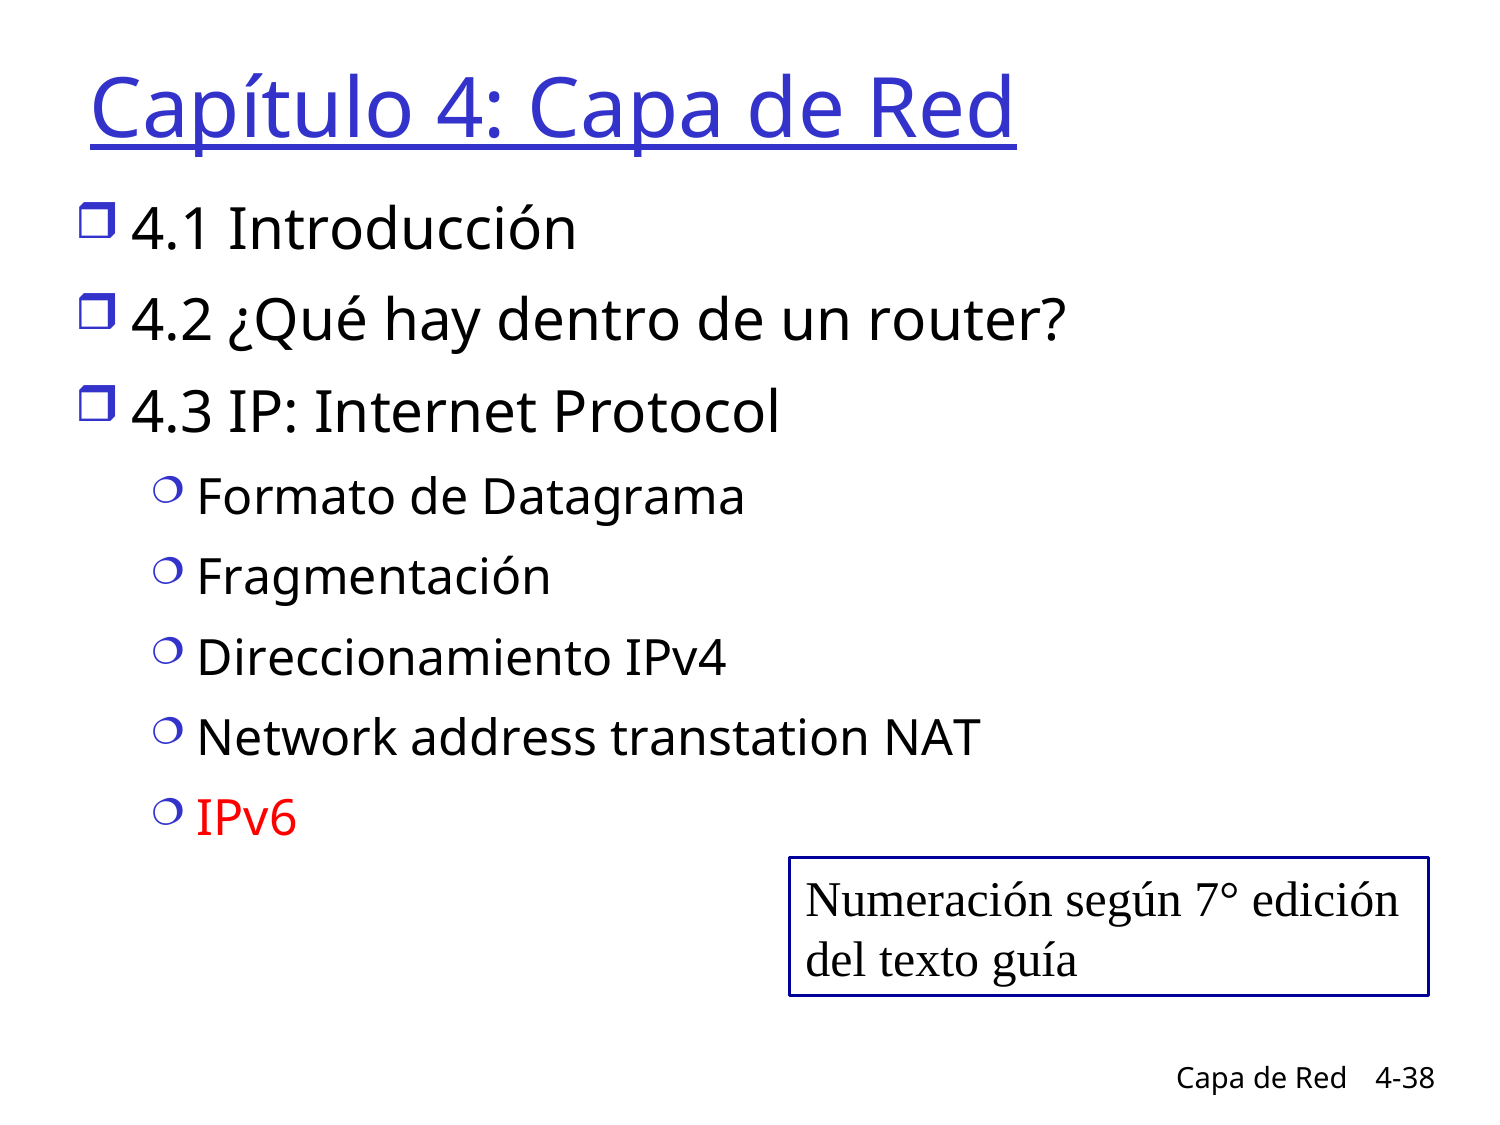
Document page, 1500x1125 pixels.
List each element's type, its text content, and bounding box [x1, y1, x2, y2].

list 4.1 Introducción 4.2 ¿Qué hay dentro de un router? 4.3 IP: Internet Protocol Formato de Datagrama Fragmentación Direccionamiento IPv4 Network address transtation NAT IPv6 [75, 187, 1463, 1029]
text_box Numeración según 7° edición del texto guía [789, 857, 1429, 996]
title Capítulo 4: Capa de Red [75, 23, 1463, 187]
